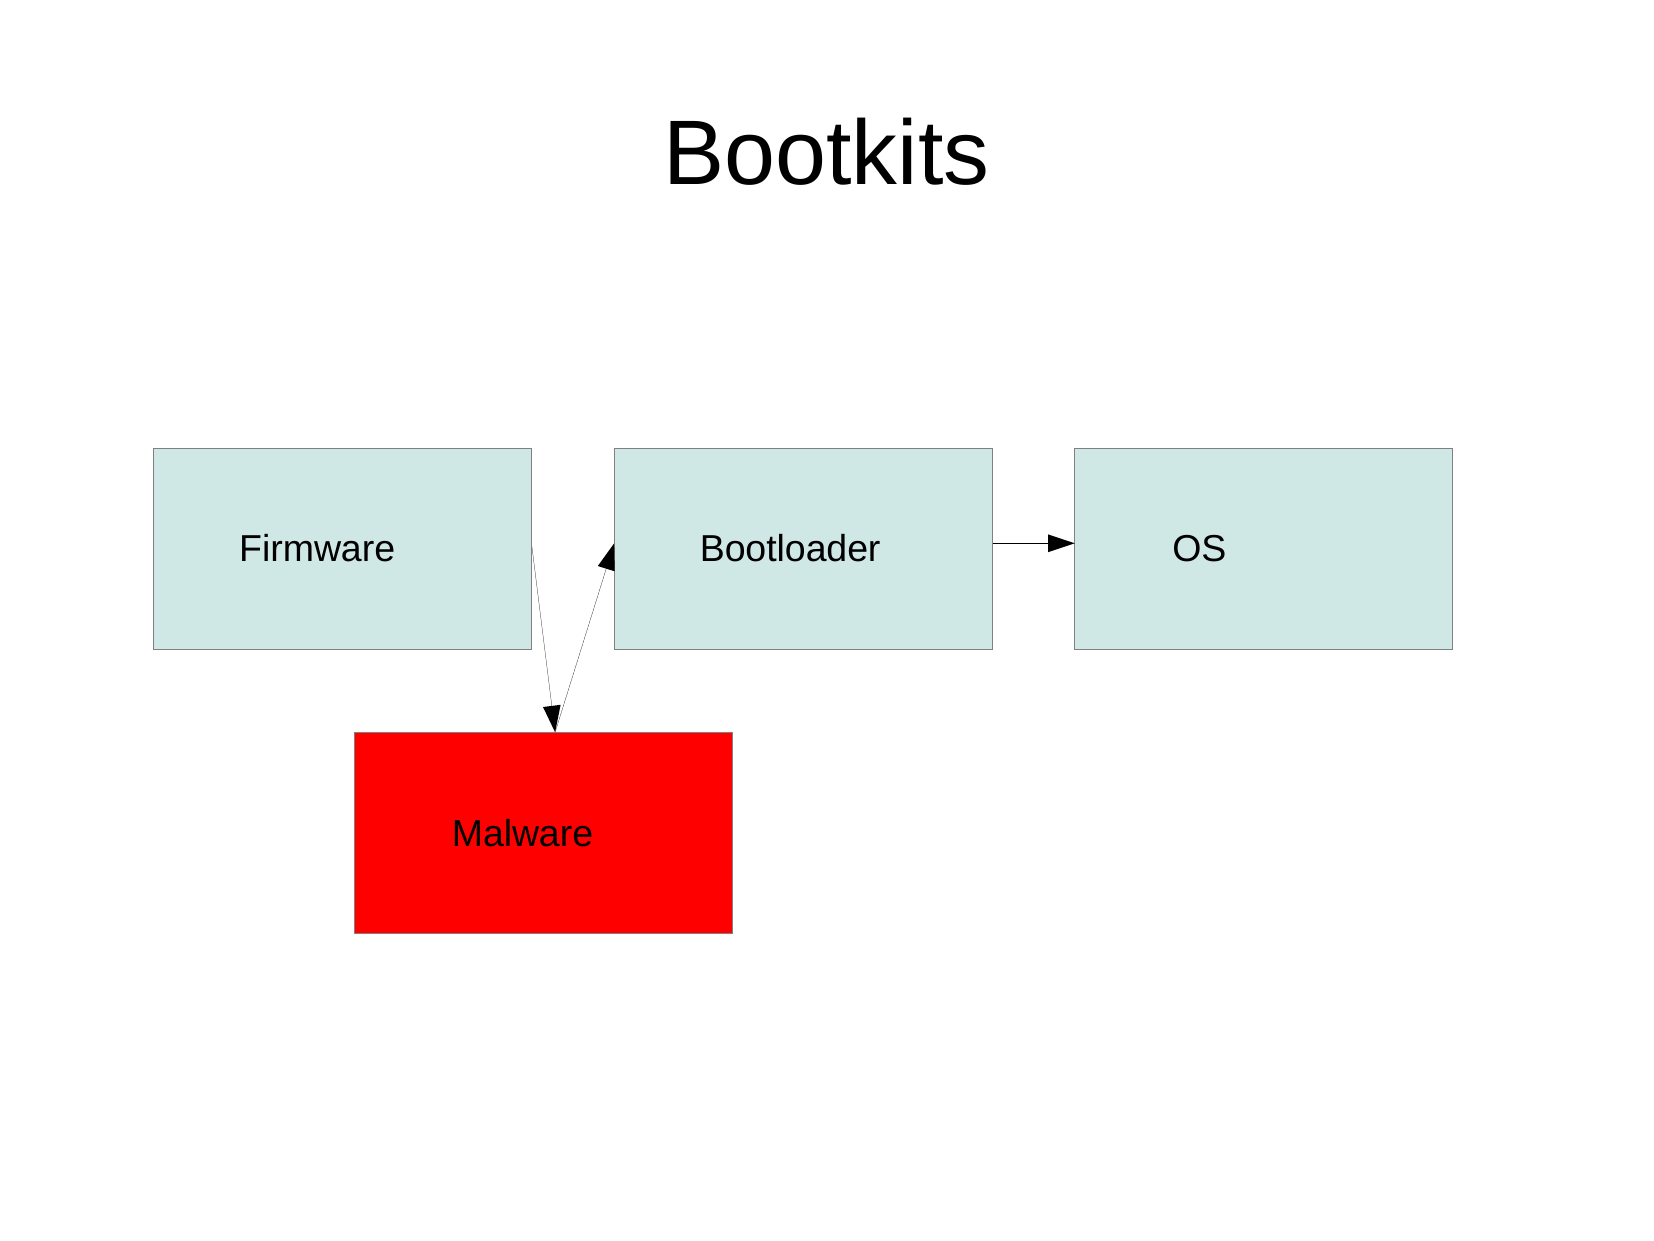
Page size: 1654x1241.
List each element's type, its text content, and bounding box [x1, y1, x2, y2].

text_box [153, 448, 532, 650]
title Bootkits [82, 49, 1571, 257]
text_box OS [1157, 519, 1371, 577]
text_box Malware [437, 805, 650, 863]
text_box Firmware [224, 519, 438, 577]
text_box [614, 448, 993, 650]
text_box [354, 732, 733, 934]
text_box [1074, 448, 1453, 650]
text_box Bootloader [685, 519, 898, 577]
